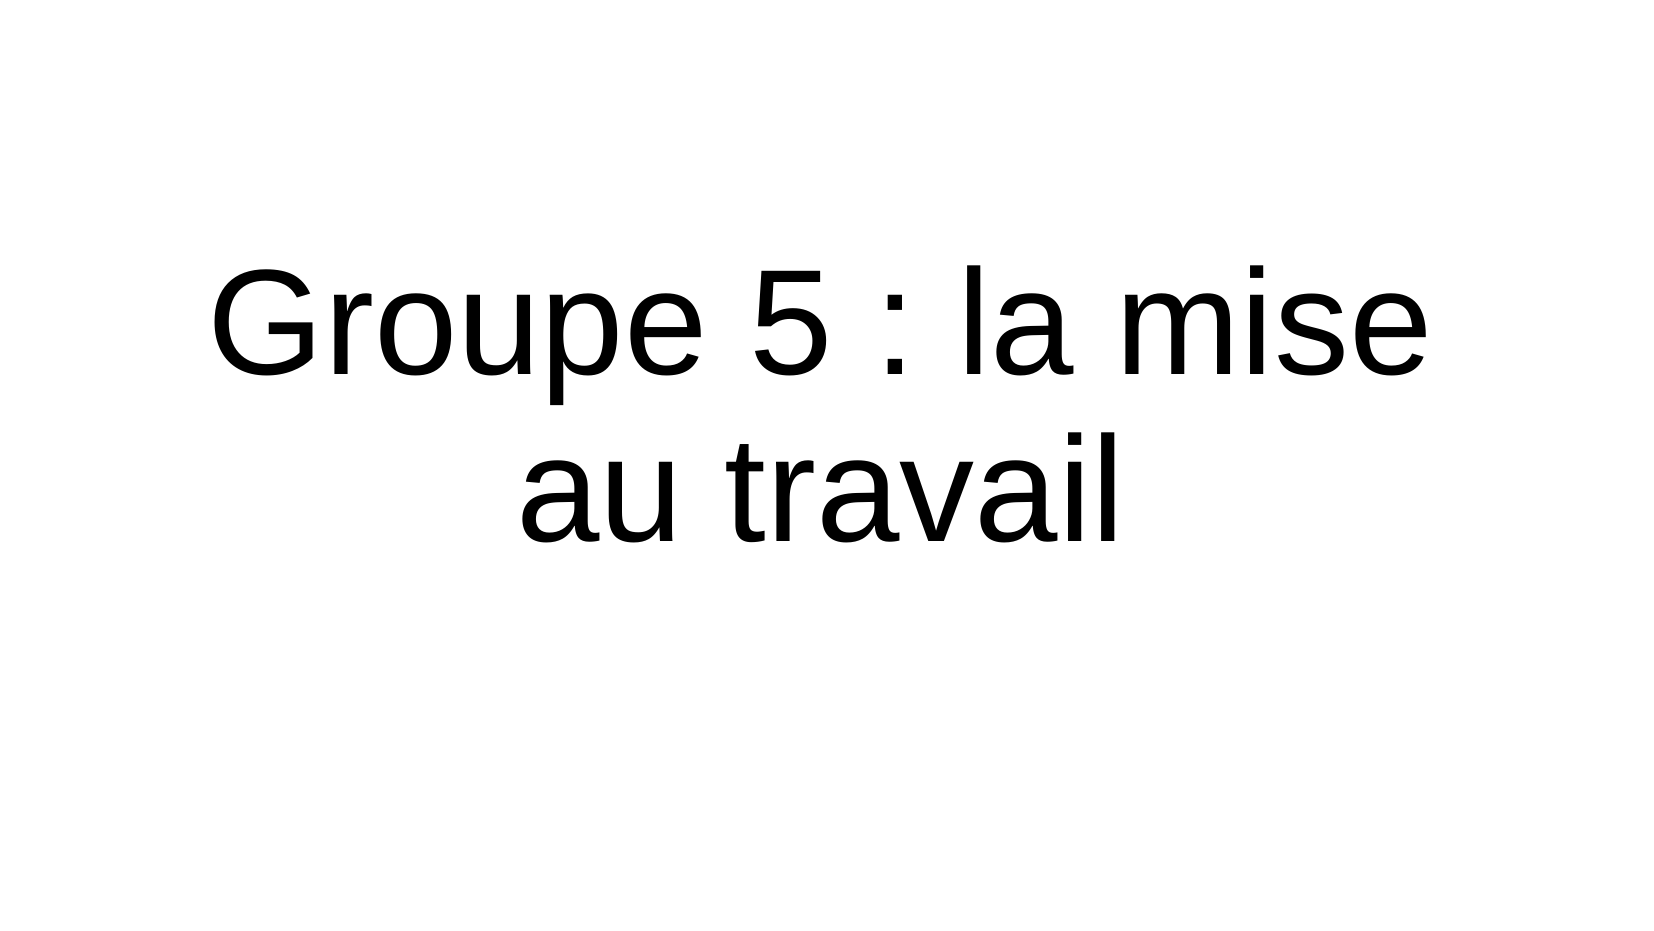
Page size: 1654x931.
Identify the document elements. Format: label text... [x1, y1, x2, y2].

text_box Groupe 5 : la mise au travail [177, 154, 1465, 658]
